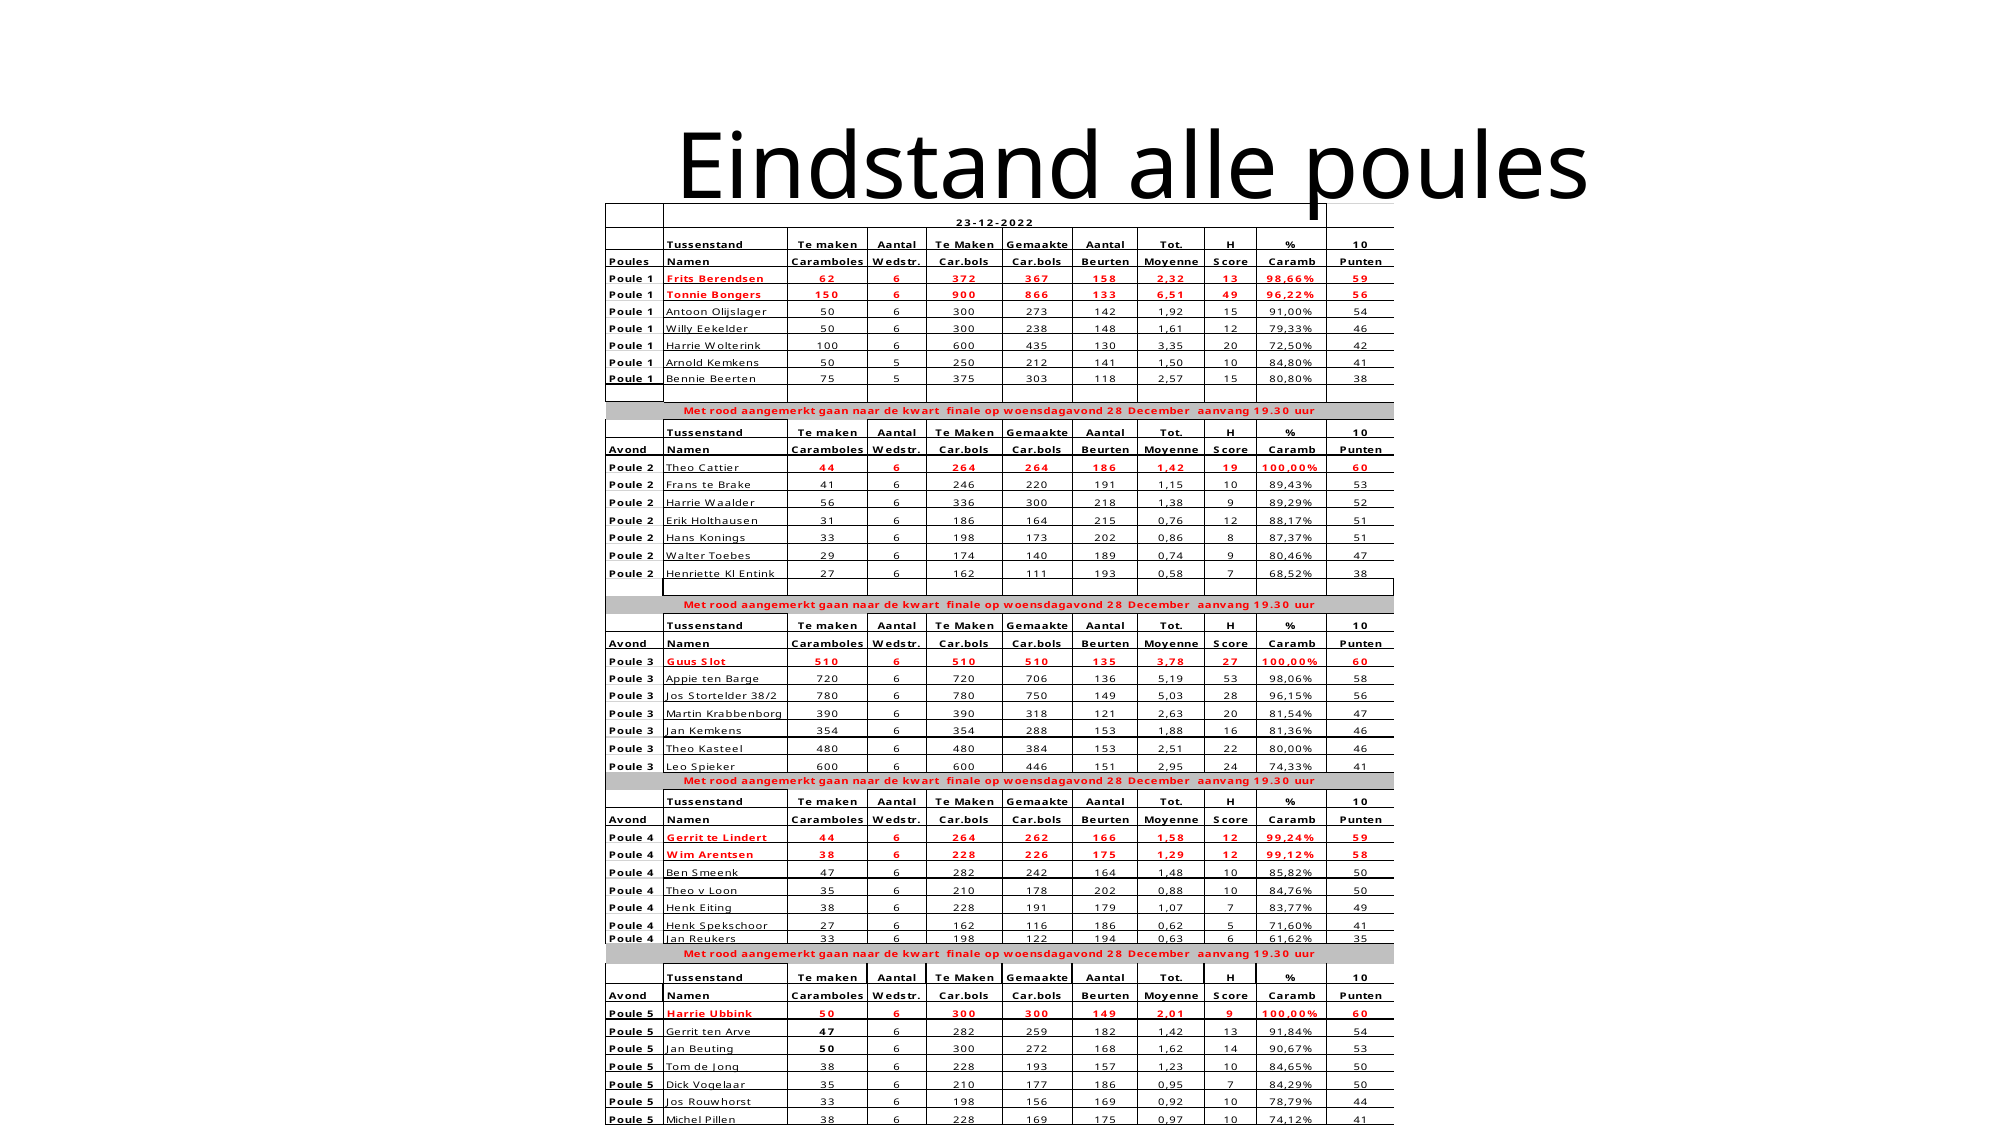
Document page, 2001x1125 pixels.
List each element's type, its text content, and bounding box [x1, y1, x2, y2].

title Eindstand alle poules [137, 59, 1863, 278]
picture [605, 203, 1395, 1125]
